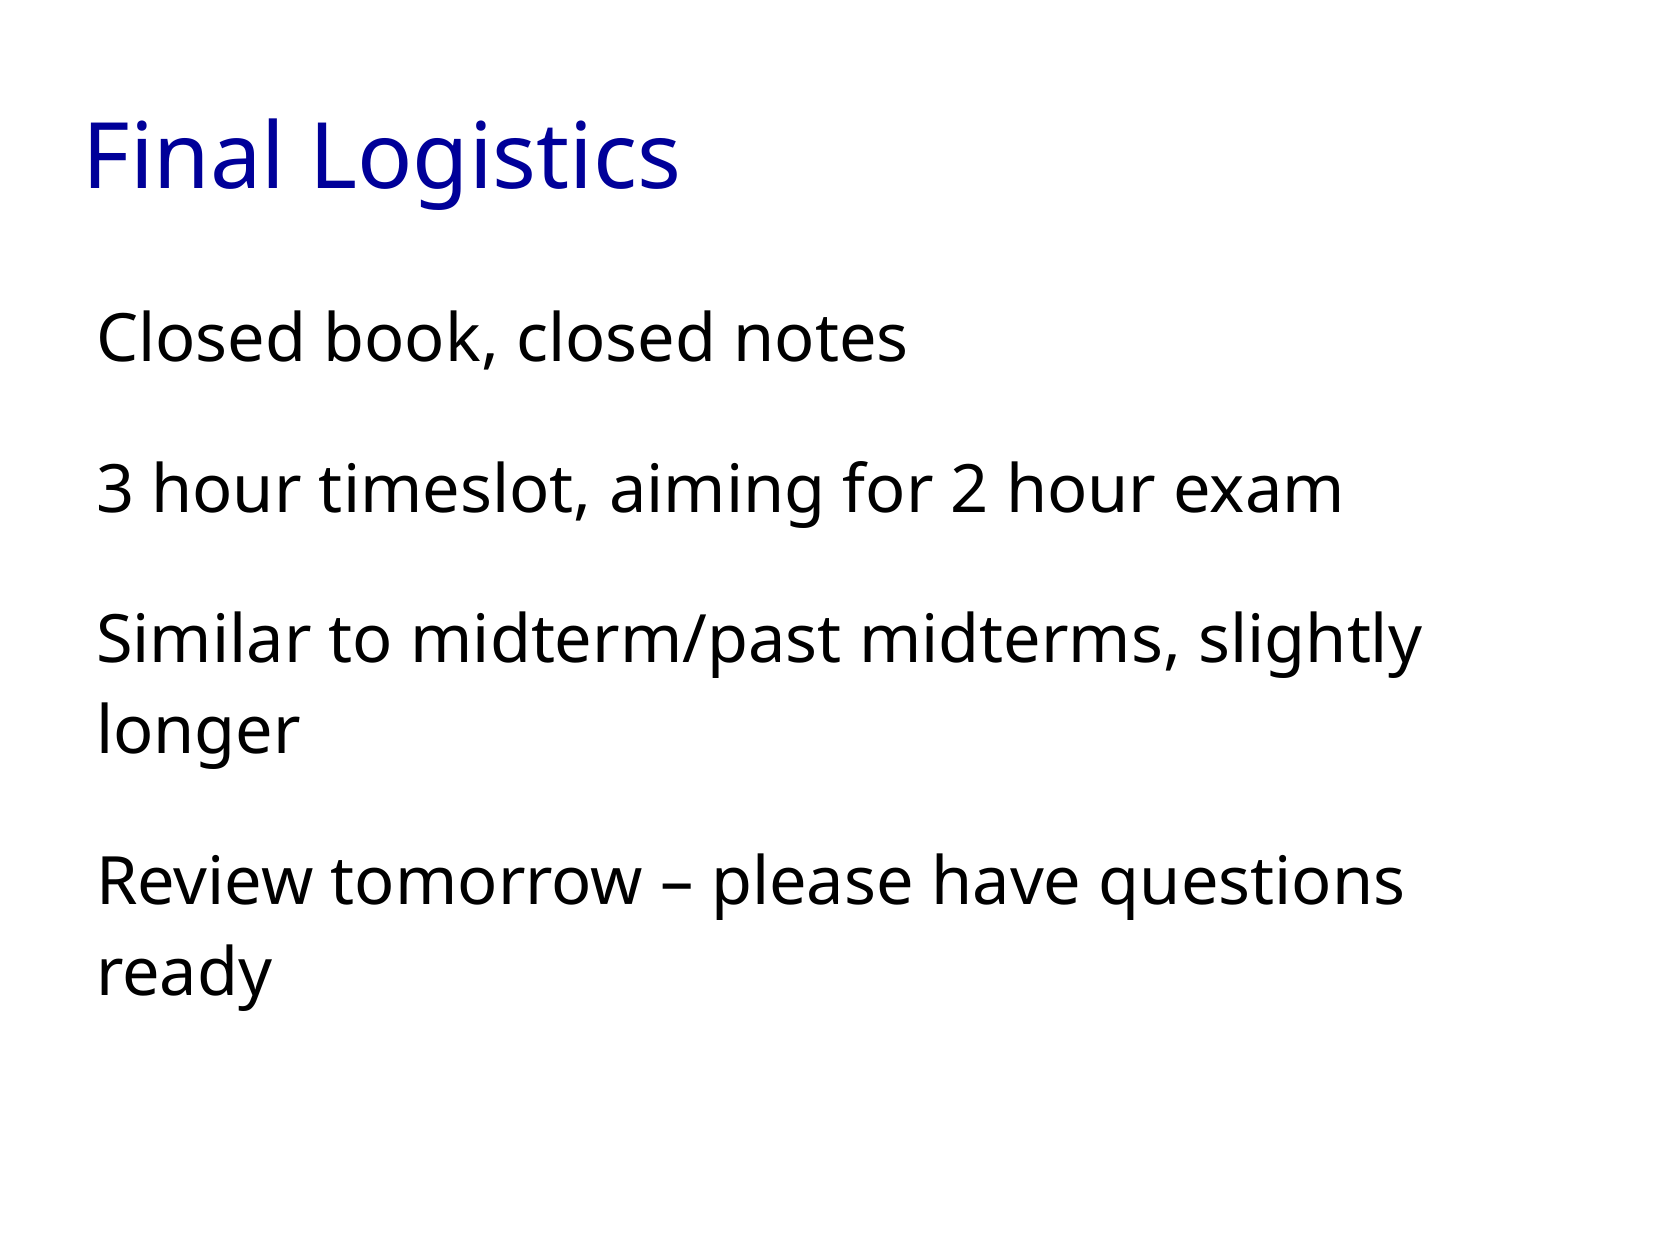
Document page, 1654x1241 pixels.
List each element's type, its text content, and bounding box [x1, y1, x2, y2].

title Final Logistics [82, 49, 1571, 257]
list Closed book, closed notes 3 hour timeslot, aiming for 2 hour exam Similar to midterm/past midterms, slightly longer Review tomorrow – please have questions ready [60, 290, 1571, 1096]
